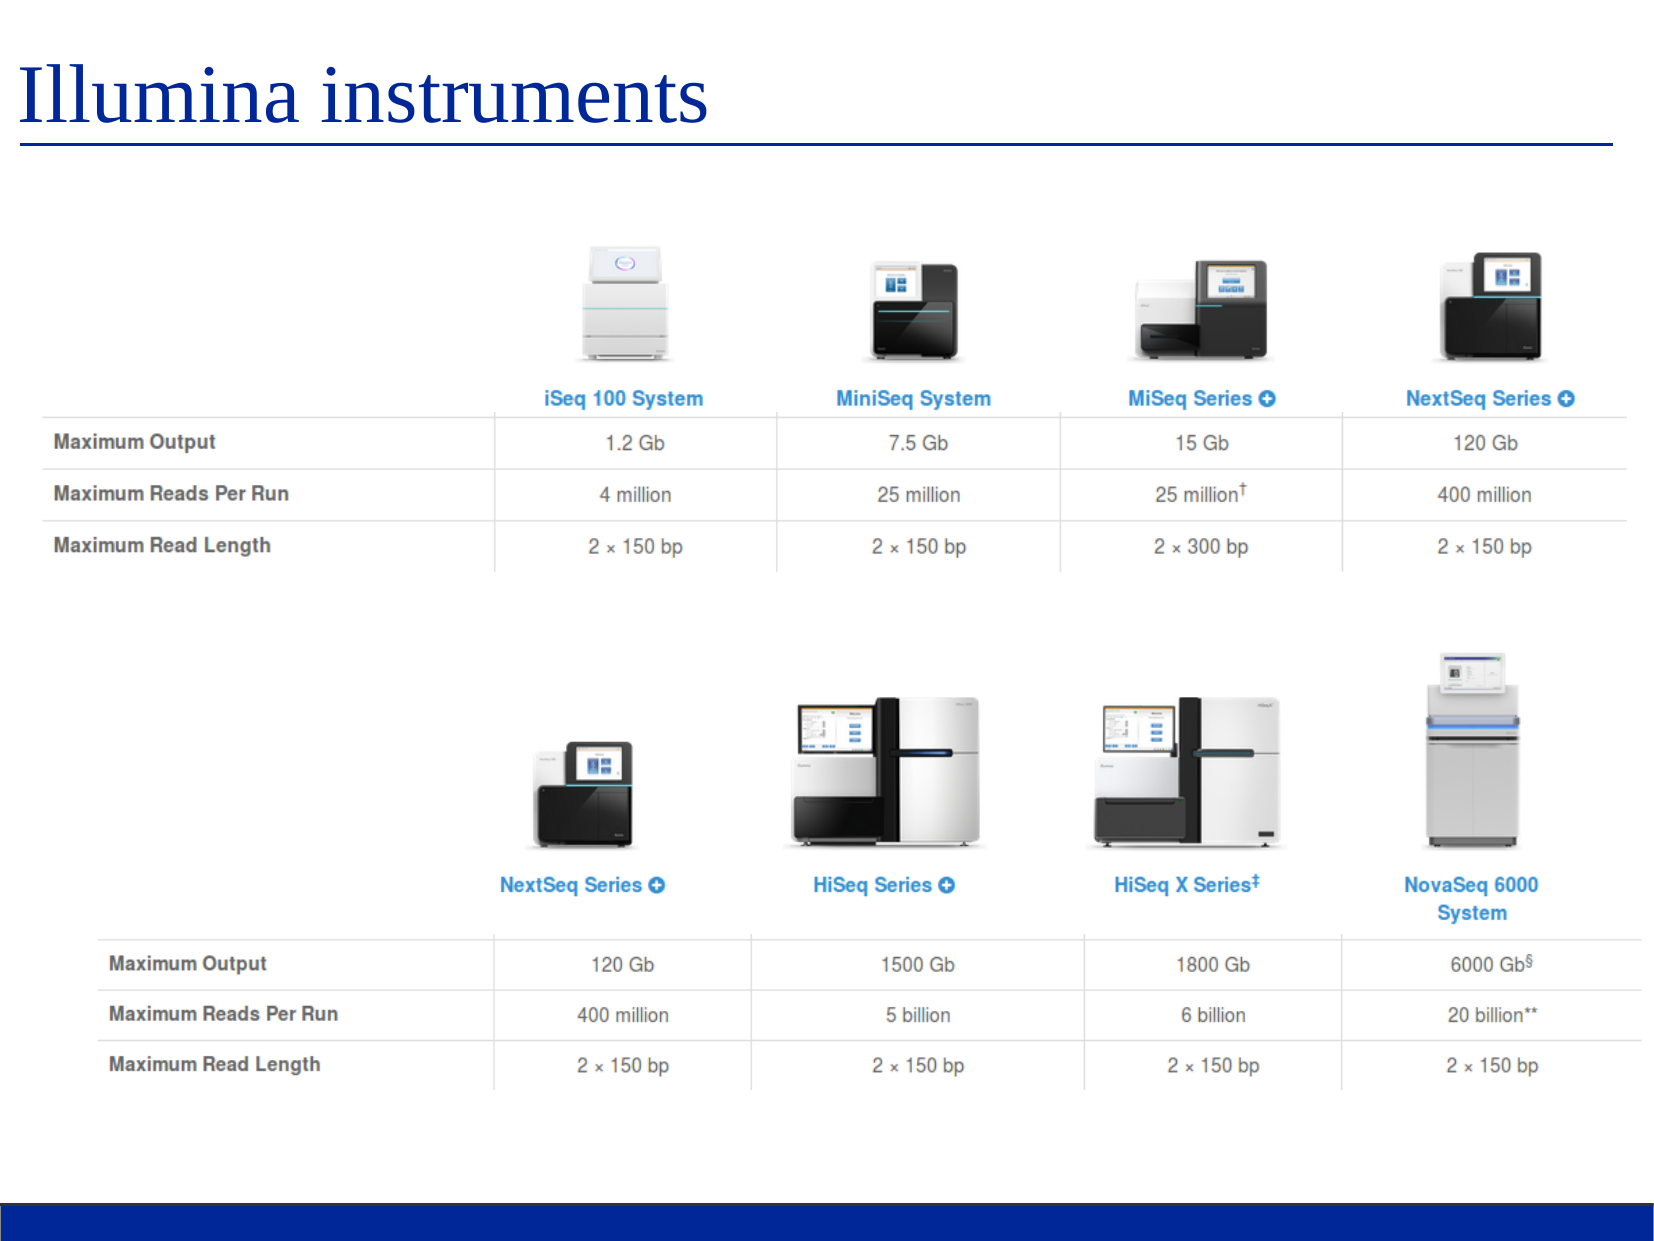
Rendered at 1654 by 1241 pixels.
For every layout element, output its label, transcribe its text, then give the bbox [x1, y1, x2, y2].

picture [0, 240, 1647, 579]
title Illumina instruments [17, 0, 1589, 198]
picture [94, 646, 1654, 1093]
